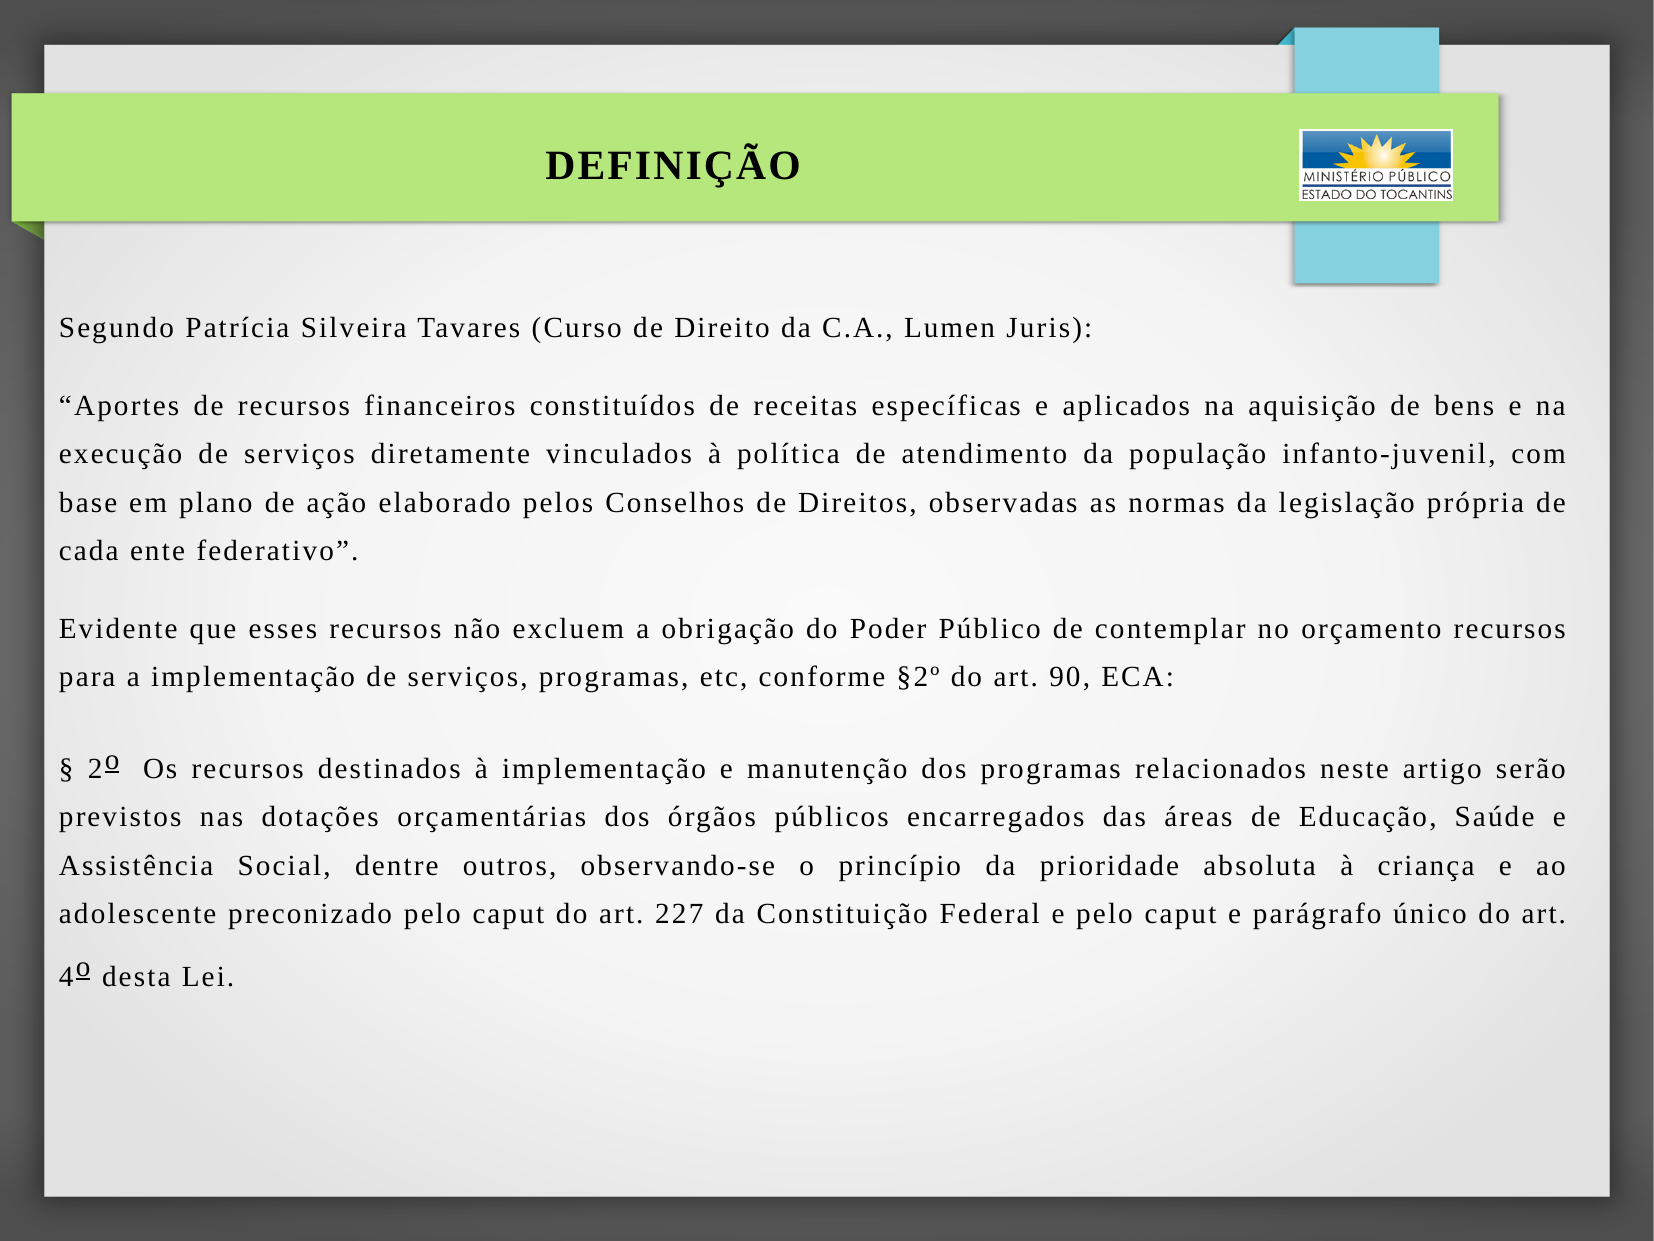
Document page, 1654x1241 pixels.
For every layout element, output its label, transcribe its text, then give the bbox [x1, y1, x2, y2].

picture [0, 0, 1654, 1241]
title DEFINIÇÃO [82, 94, 1264, 213]
list Segundo Patrícia Silveira Tavares (Curso de Direito da C.A., Lumen Juris): “Aportes de recursos financeiros constituídos de receitas específicas e aplicados na aquisição de bens e na execução de serviços diretamente vinculados à política de atendimento da população infanto-juvenil, com base em plano de ação elaborado pelos Conselhos de Direitos, observadas as normas da legislação própria de cada ente federativo”. Evidente que esses recursos não excluem a obrigação do Poder Público de contemplar no orçamento recursos para a implementação de serviços, programas, etc, conforme §2º do art. 90, ECA: § 2o Os recursos destinados à implementação e manutenção dos programas relacionados neste artigo serão previstos nas dotações orçamentárias dos órgãos públicos encarregados das áreas de Educação, Saúde e Assistência Social, dentre outros, observando-se o princípio da prioridade absoluta à criança e ao adolescente preconizado pelo caput do art. 227 da Constituição Federal e pelo caput e parágrafo único do art. 4o desta Lei. [59, 295, 1571, 1123]
